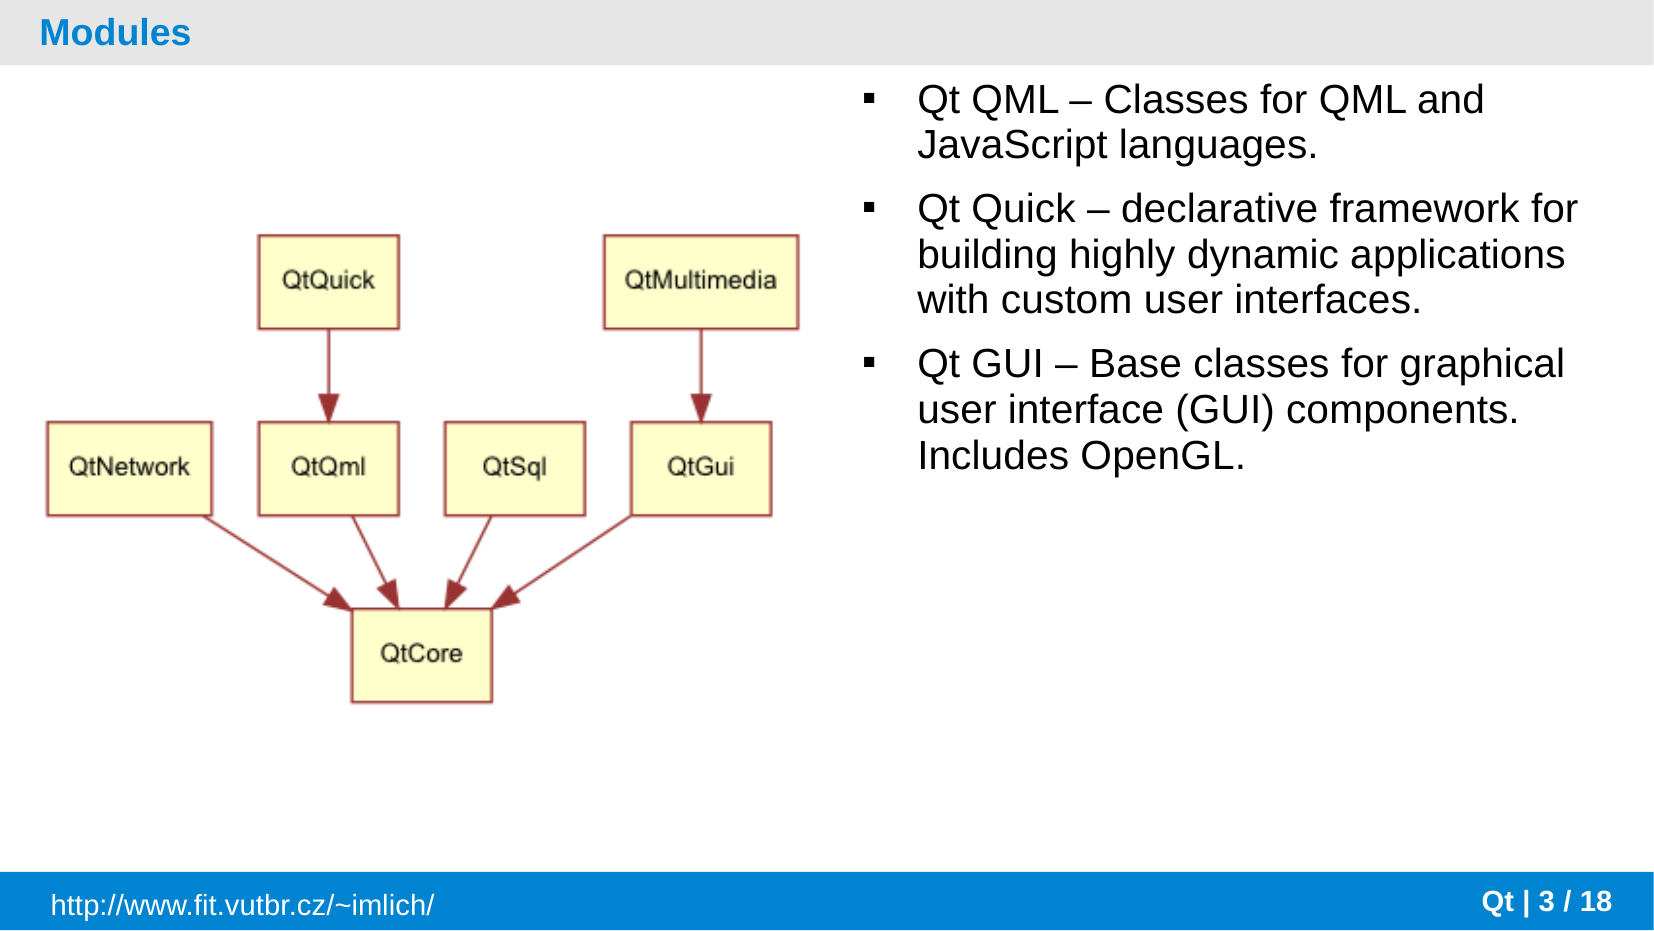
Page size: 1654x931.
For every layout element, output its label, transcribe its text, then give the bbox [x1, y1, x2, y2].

picture [38, 225, 808, 713]
list Qt QML – Classes for QML and JavaScript languages. Qt Quick – declarative framework for building highly dynamic applications with custom user interfaces. Qt GUI – Base classes for graphical user interface (GUI) components. Includes OpenGL. [846, 76, 1616, 863]
title Modules [39, 4, 1615, 61]
